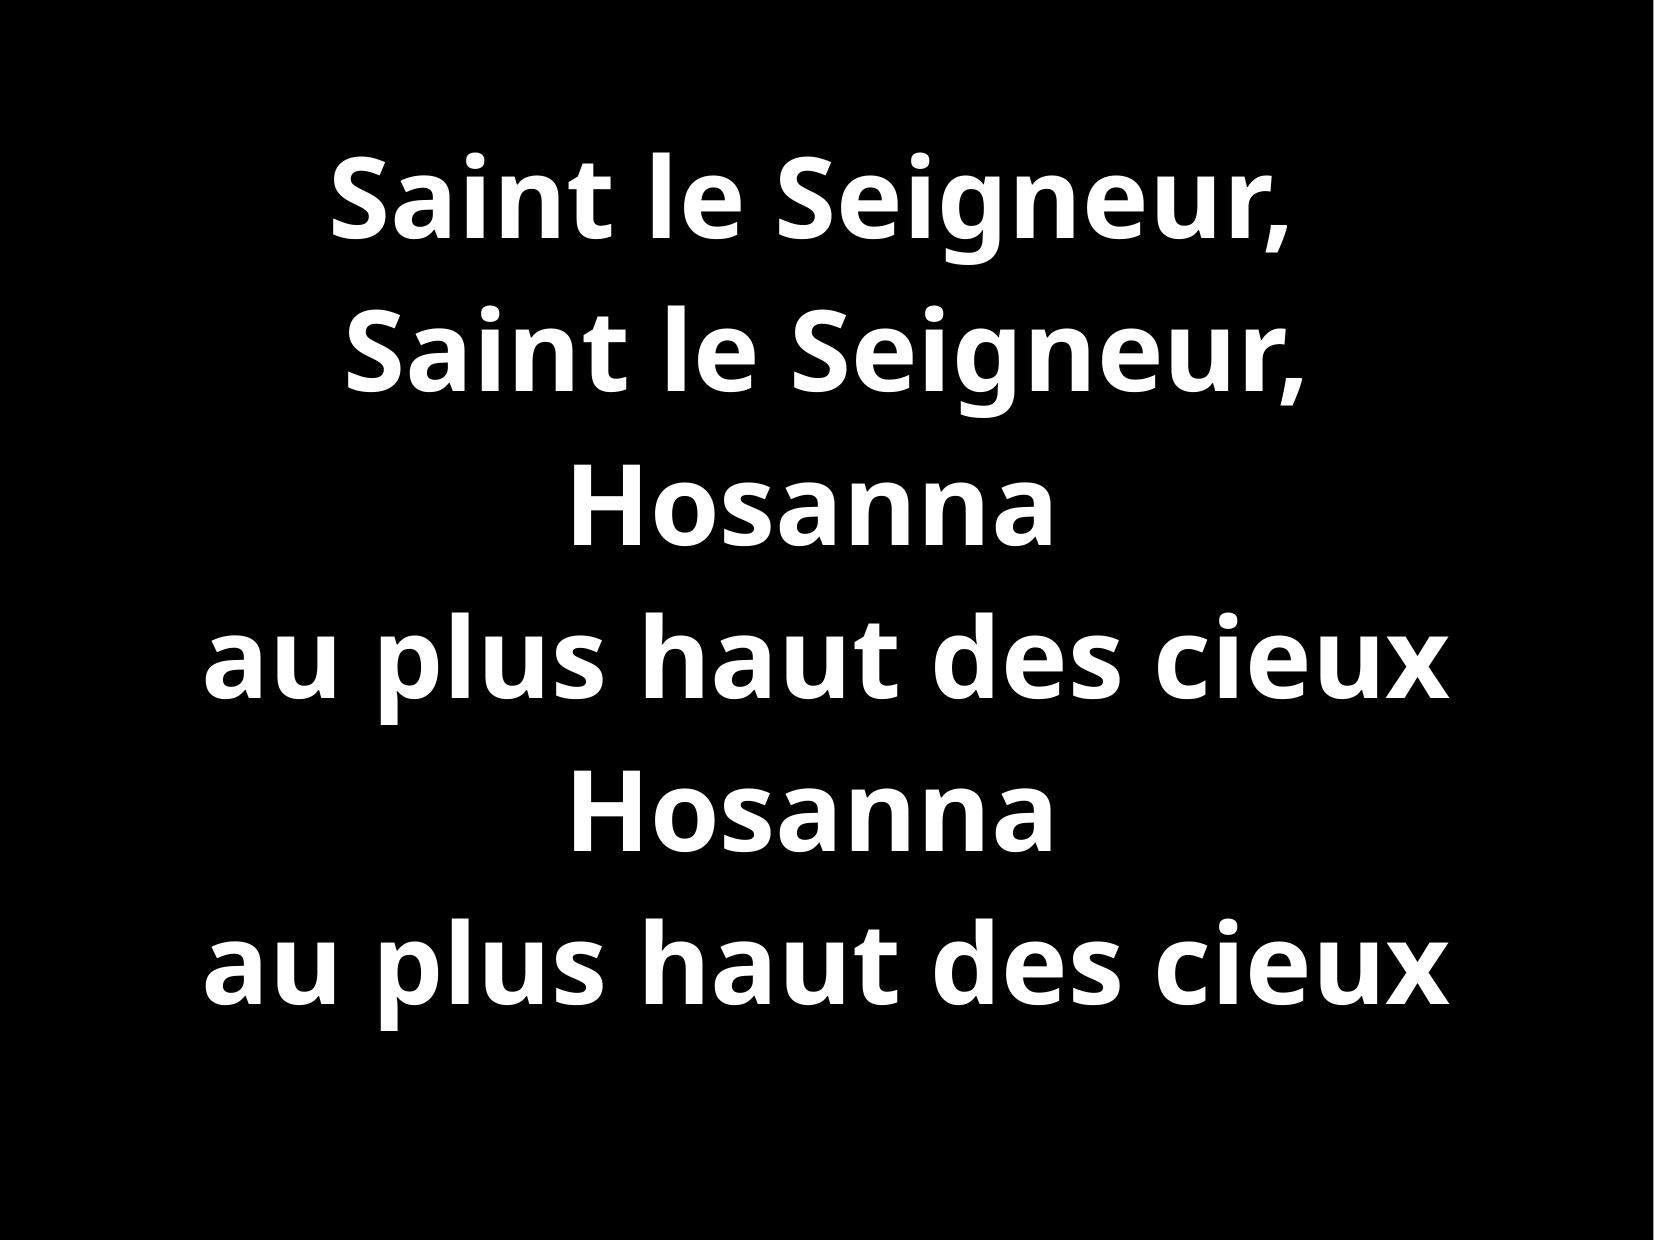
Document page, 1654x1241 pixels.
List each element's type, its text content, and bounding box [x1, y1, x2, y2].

subtitle Saint le Seigneur, Saint le Seigneur, Hosanna au plus haut des cieux Hosanna au plus haut des cieux [82, 47, 1571, 1109]
